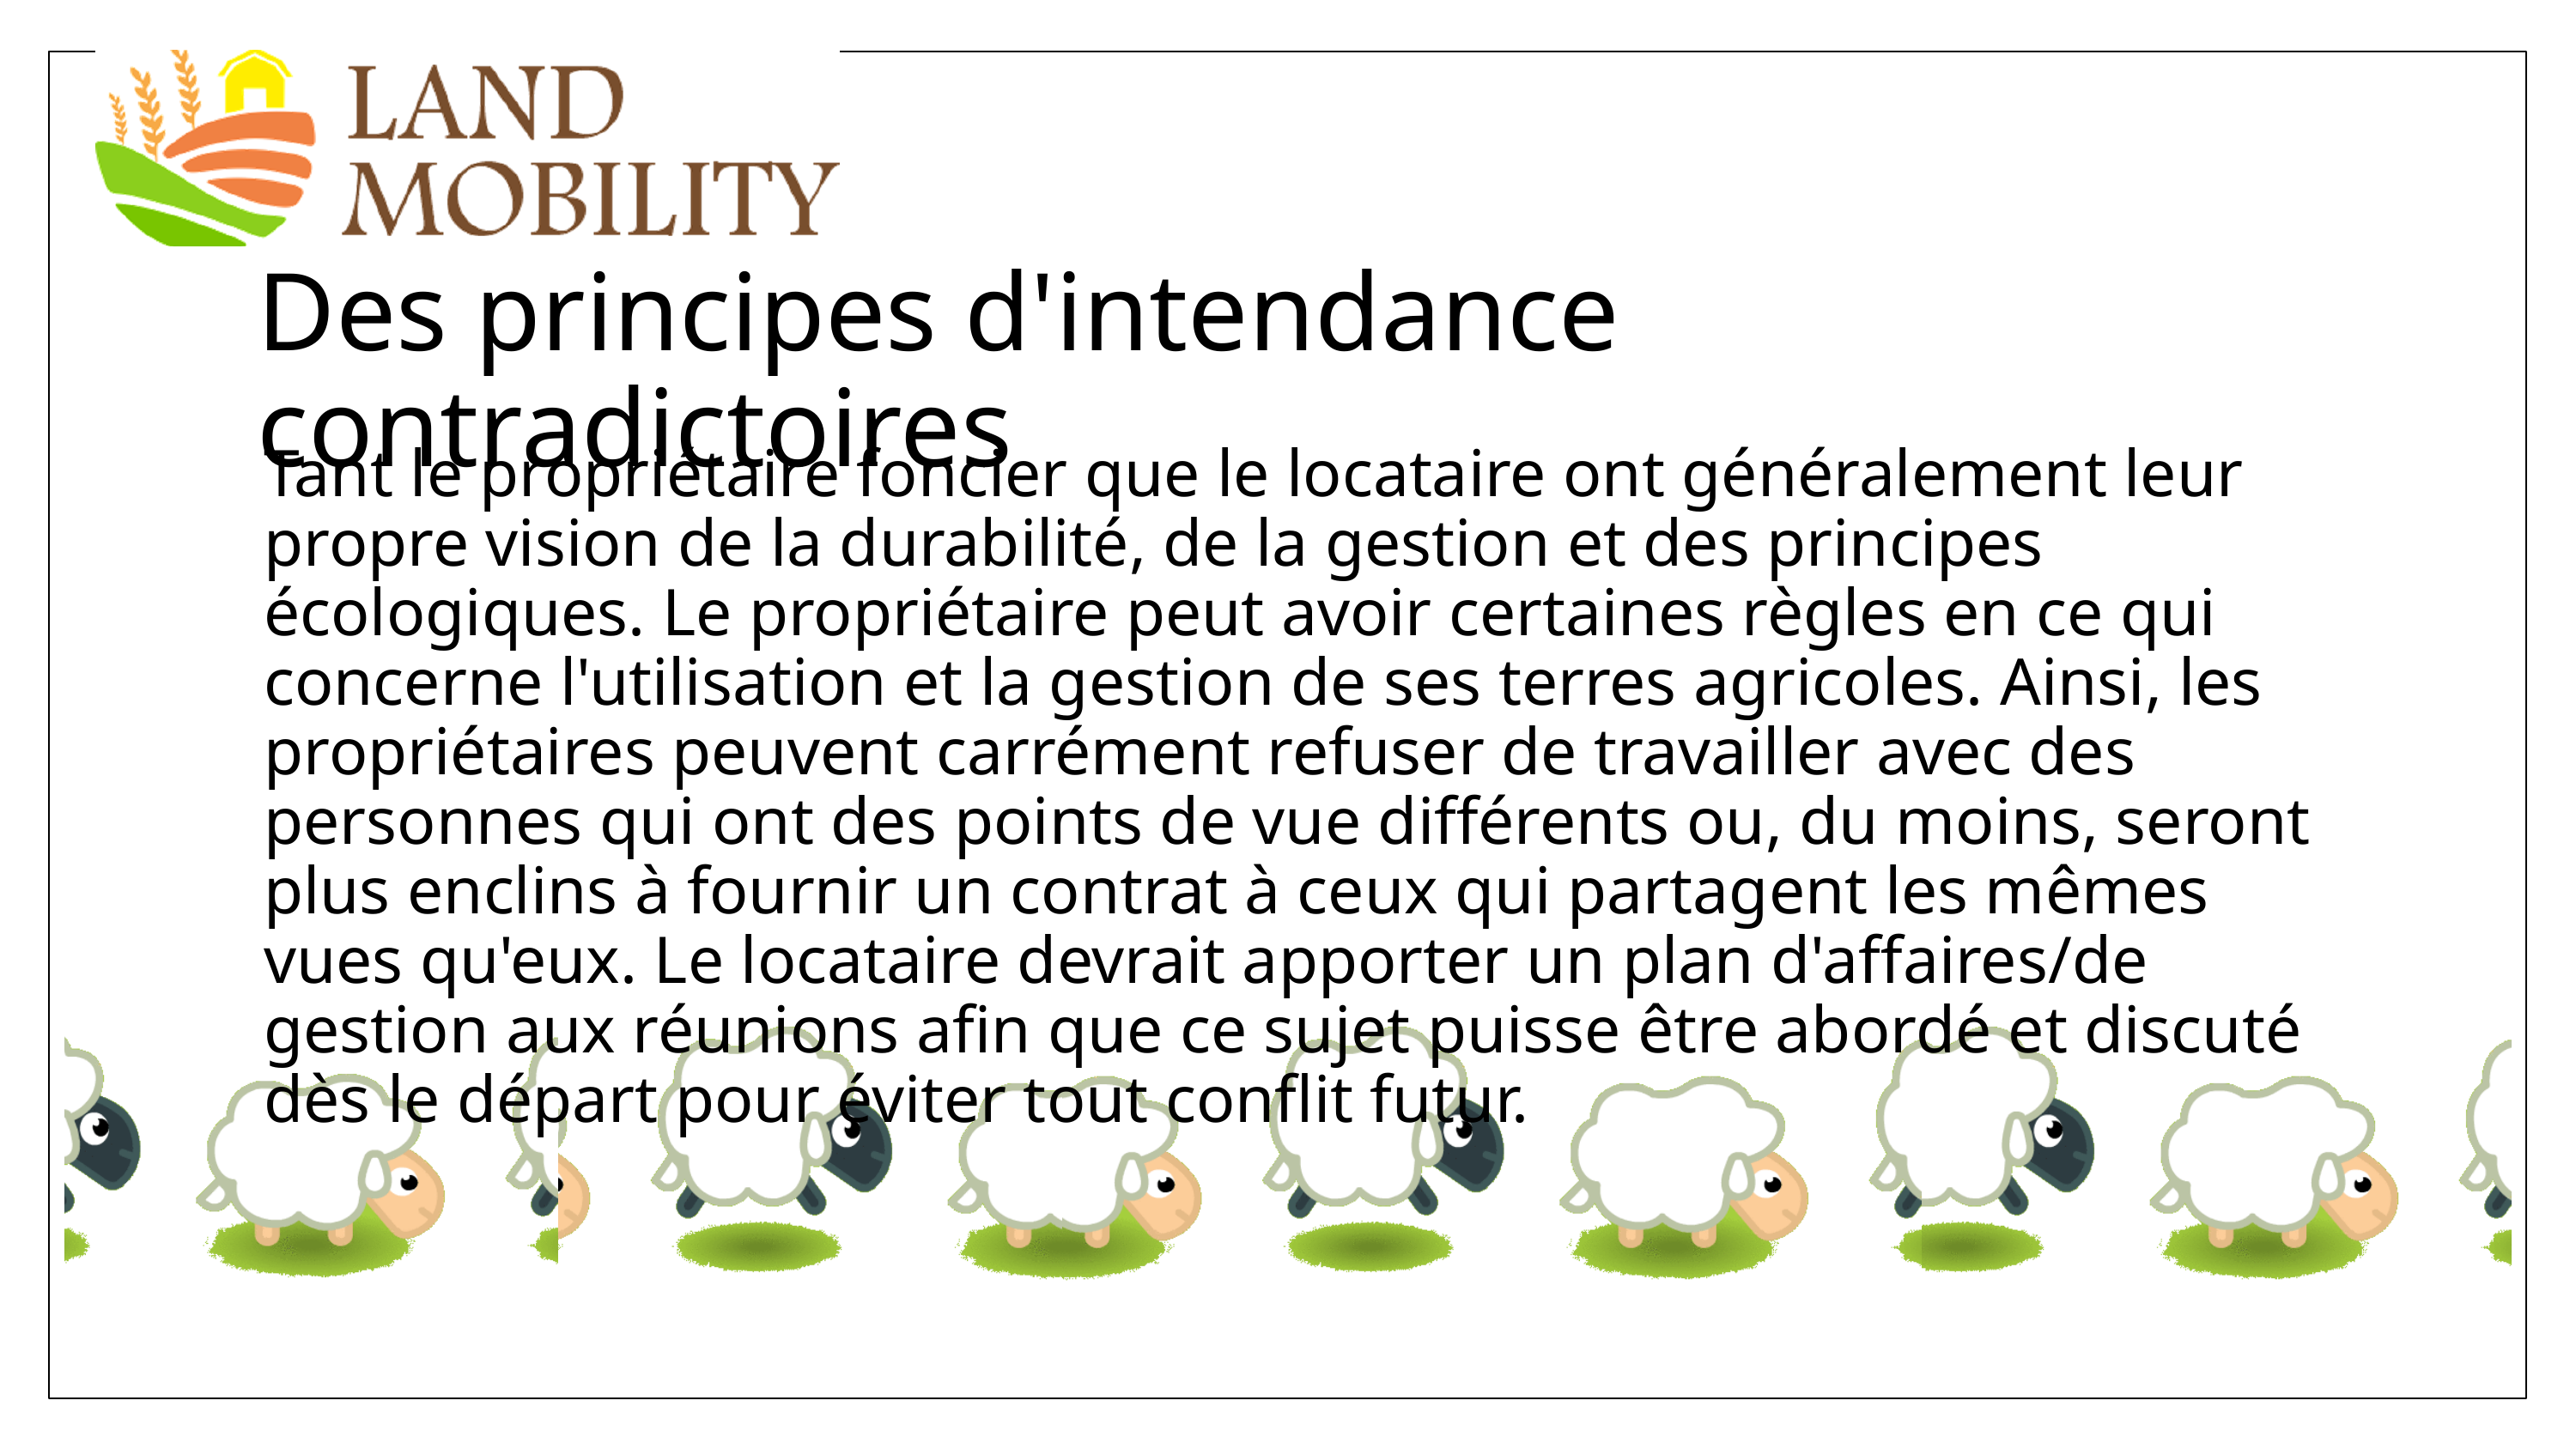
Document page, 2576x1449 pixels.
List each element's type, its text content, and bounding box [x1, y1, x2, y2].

picture [1097, 1111, 1114, 1118]
picture [274, 1111, 292, 1118]
picture [1057, 1111, 1075, 1118]
picture [95, 50, 840, 246]
picture [64, 905, 2512, 1391]
picture [687, 1111, 704, 1118]
list Tant le propriétaire foncier que le locataire ont généralement leur propre vision de la durabilité, de la gestion et des principes écologiques. Le propriétaire peut avoir certaines règles en ce qui concerne l'utilisation et la gestion de ses terres agricoles. Ainsi, les propriétaires peuvent carrément refuser de travailler avec des personnes qui ont des points de vue différents ou, du moins, seront plus enclins à fournir un contrat à ceux qui partagent les mêmes vues qu'eux. Le locataire devrait apporter un plan d'affaires/de gestion aux réunions afin que ce sujet puisse être abordé et discuté dès le départ pour éviter tout conflit futur. [241, 434, 2328, 1111]
picture [725, 1111, 743, 1118]
title Des principes d'intendance contradictoires [245, 252, 2331, 408]
picture [580, 1111, 597, 1118]
picture [544, 1111, 562, 1118]
picture [1466, 1111, 1483, 1118]
picture [1206, 1111, 1224, 1118]
picture [764, 1111, 781, 1118]
picture [1403, 1111, 1420, 1118]
picture [467, 1111, 485, 1118]
